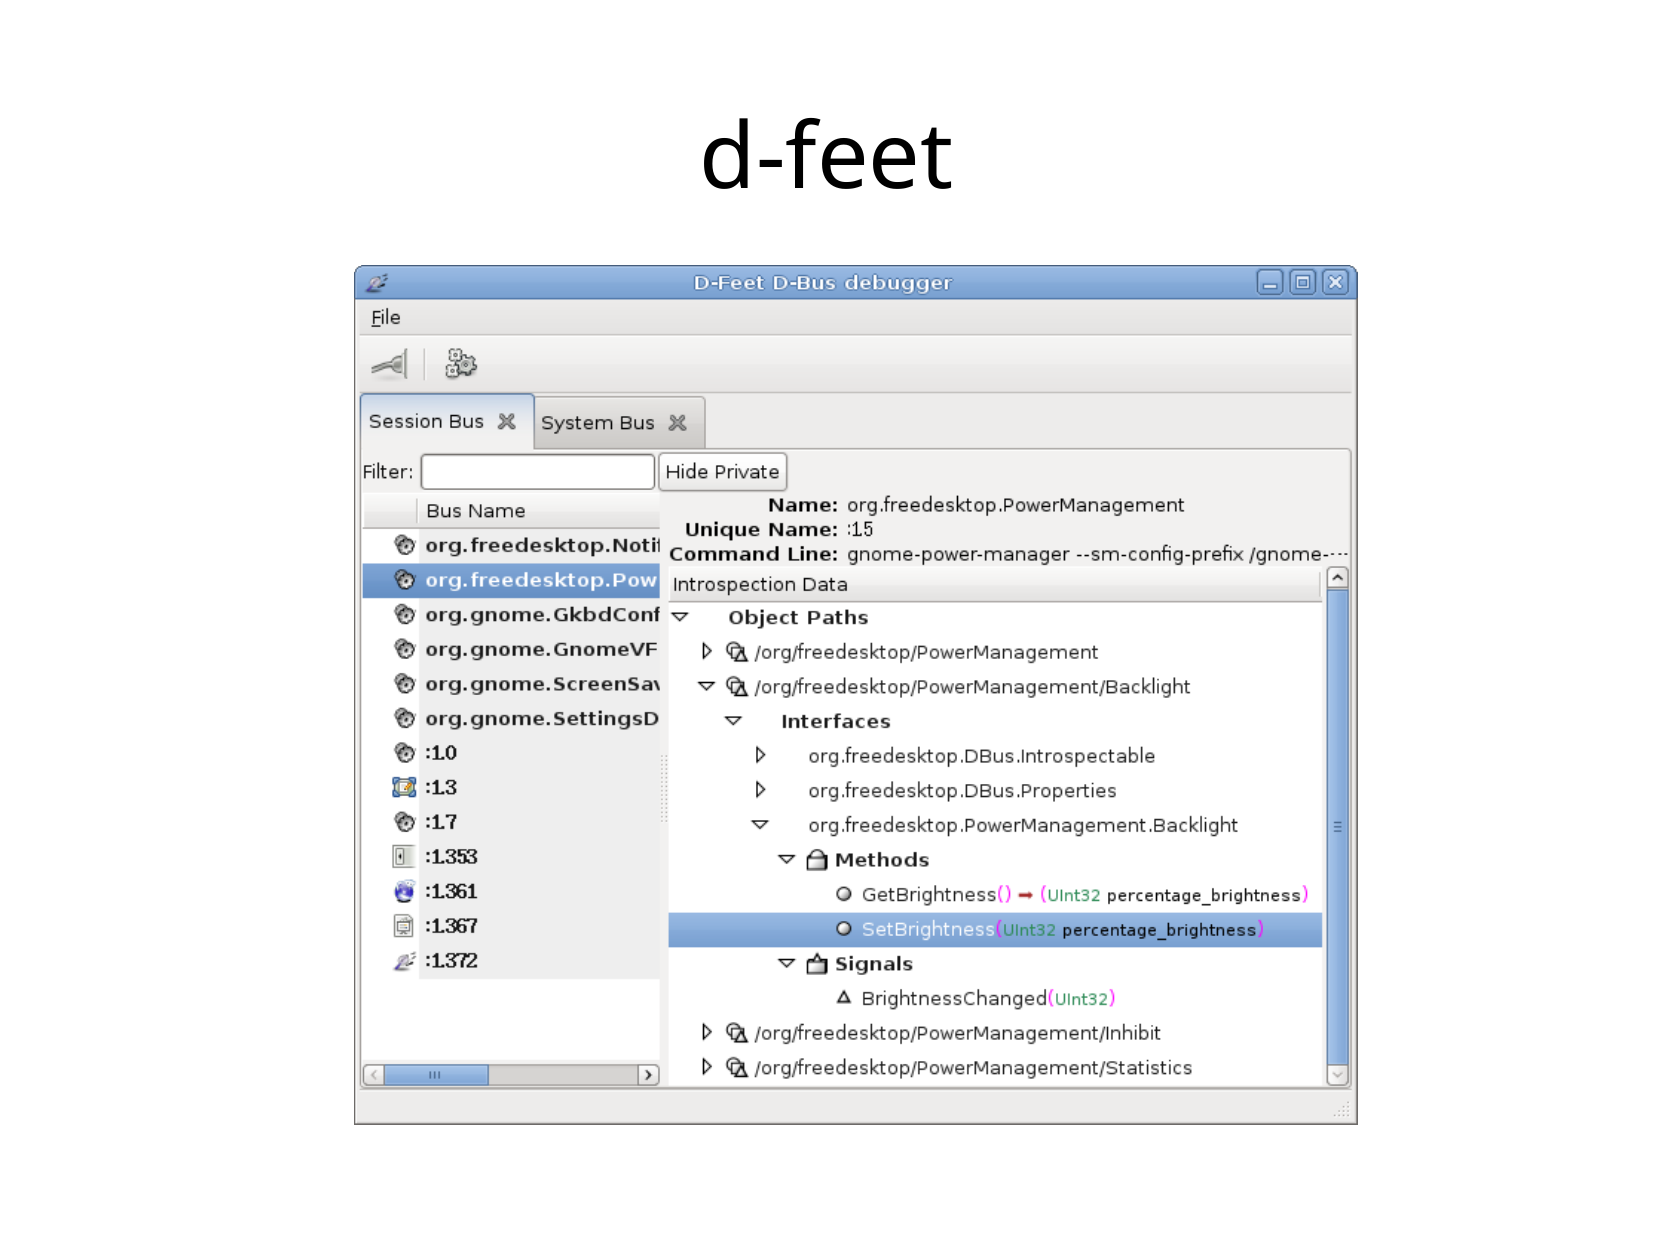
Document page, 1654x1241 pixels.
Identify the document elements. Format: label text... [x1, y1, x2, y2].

title d-feet [82, 56, 1571, 250]
picture [354, 265, 1358, 1125]
